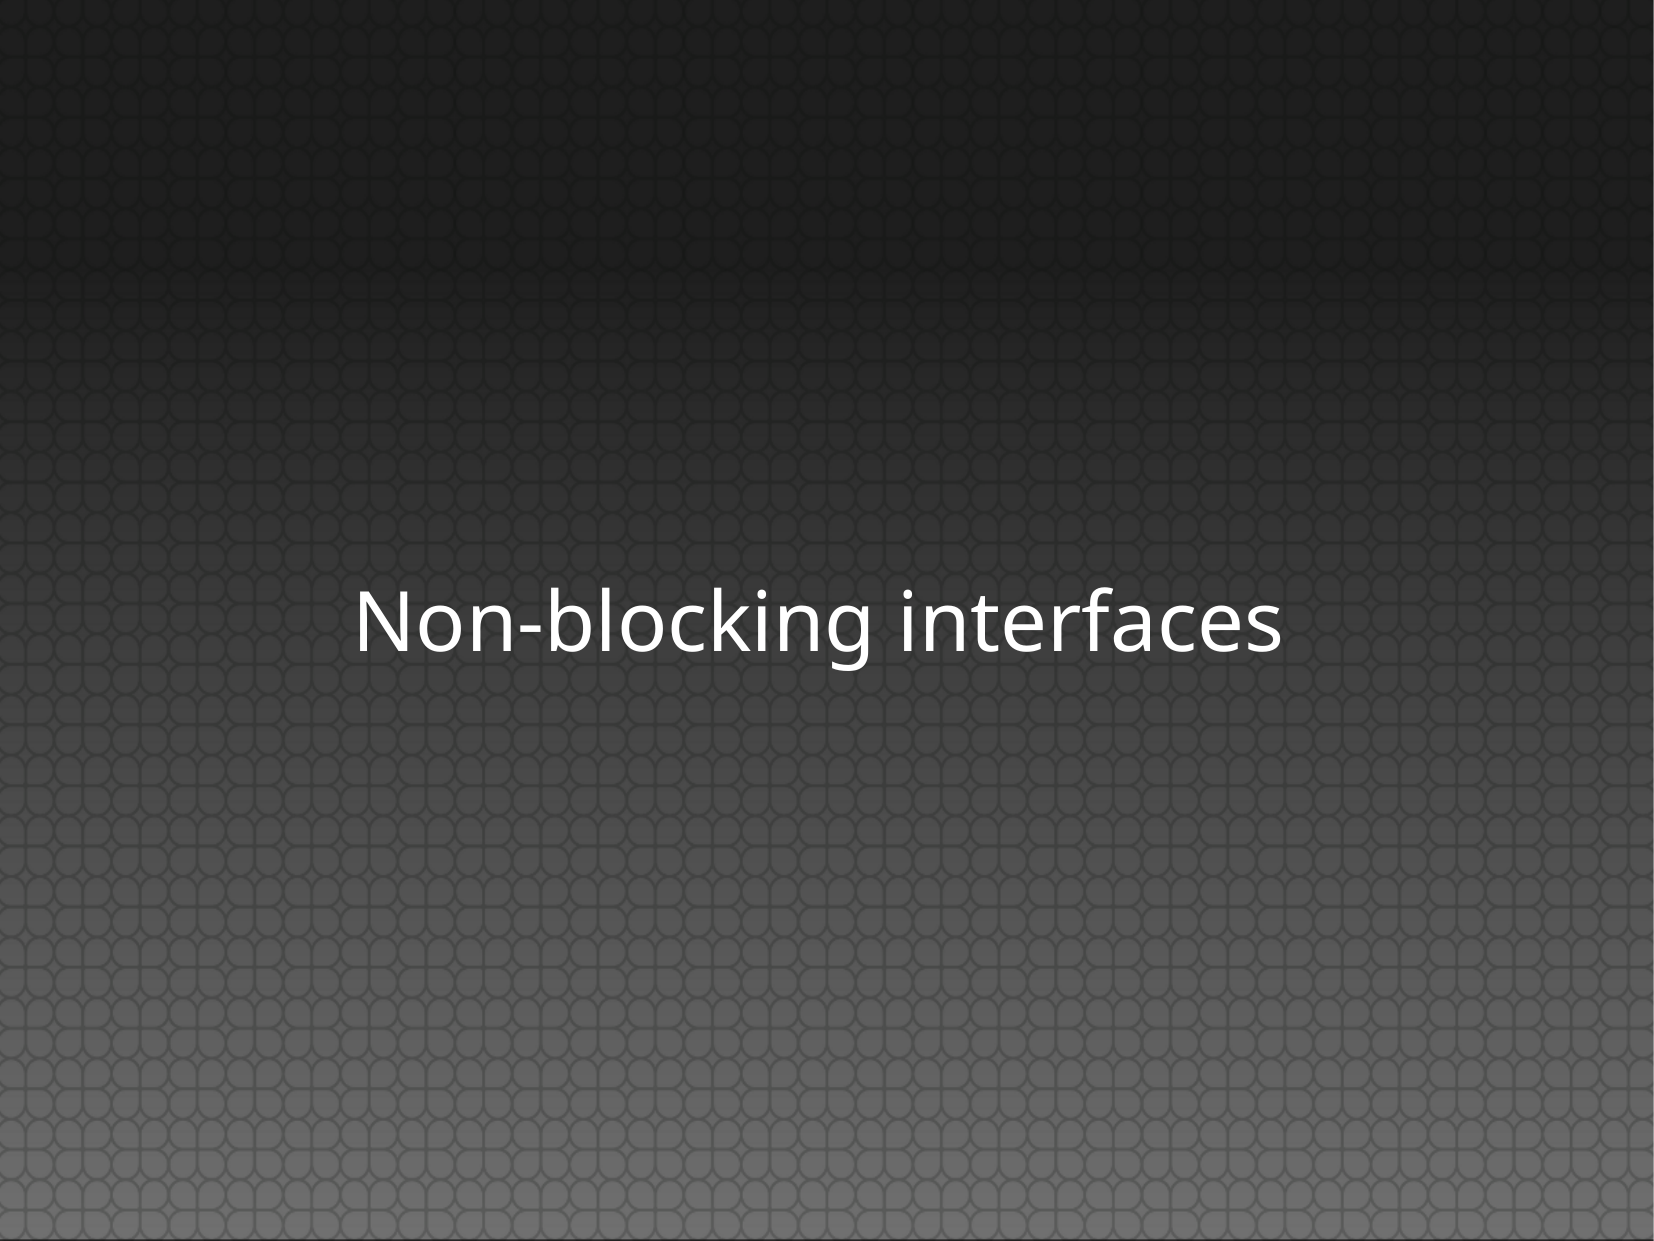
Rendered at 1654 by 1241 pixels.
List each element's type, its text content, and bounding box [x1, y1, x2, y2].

picture [0, 0, 1654, 1241]
title Non-blocking interfaces [75, 525, 1564, 713]
